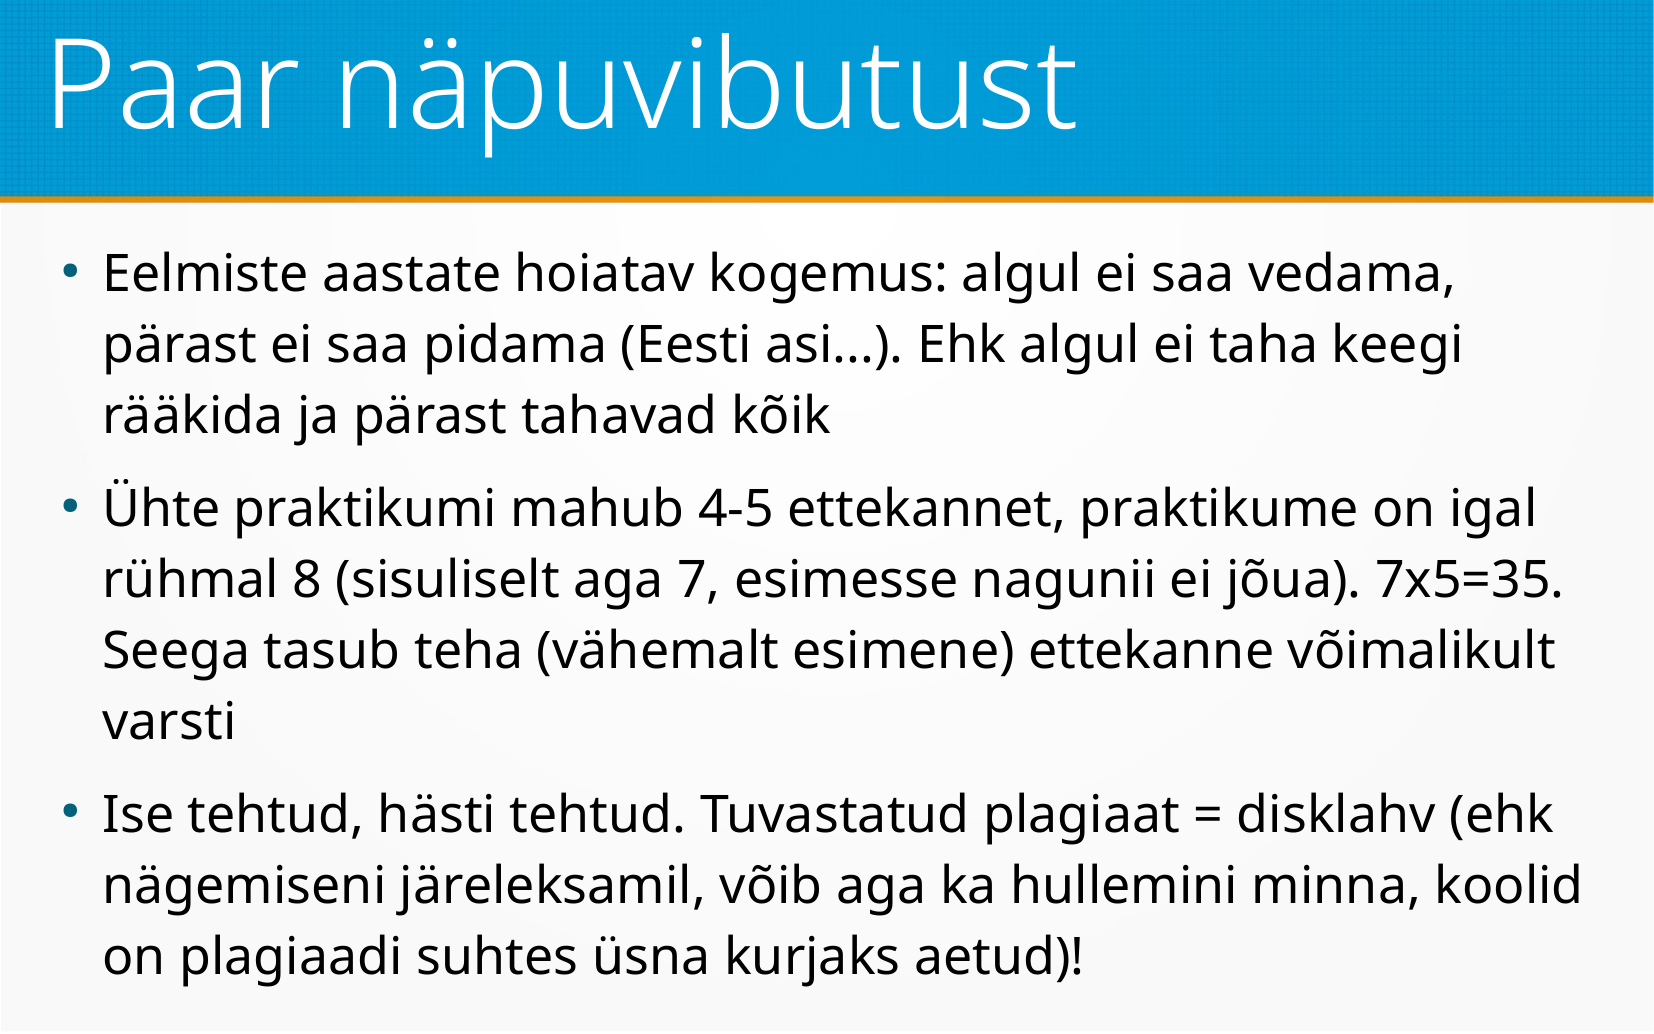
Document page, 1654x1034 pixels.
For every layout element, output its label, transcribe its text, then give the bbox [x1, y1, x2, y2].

title Paar näpuvibutust [43, 0, 1619, 166]
list Eelmiste aastate hoiatav kogemus: algul ei saa vedama, pärast ei saa pidama (Eesti asi...). Ehk algul ei taha keegi rääkida ja pärast tahavad kõik Ühte praktikumi mahub 4-5 ettekannet, praktikume on igal rühmal 8 (sisuliselt aga 7, esimesse nagunii ei jõua). 7x5=35. Seega tasub teha (vähemalt esimene) ettekanne võimalikult varsti Ise tehtud, hästi tehtud. Tuvastatud plagiaat = disklahv (ehk nägemiseni järeleksamil, võib aga ka hullemini minna, koolid on plagiaadi suhtes üsna kurjaks aetud)! [47, 236, 1607, 1002]
picture [0, 195, 1654, 1034]
